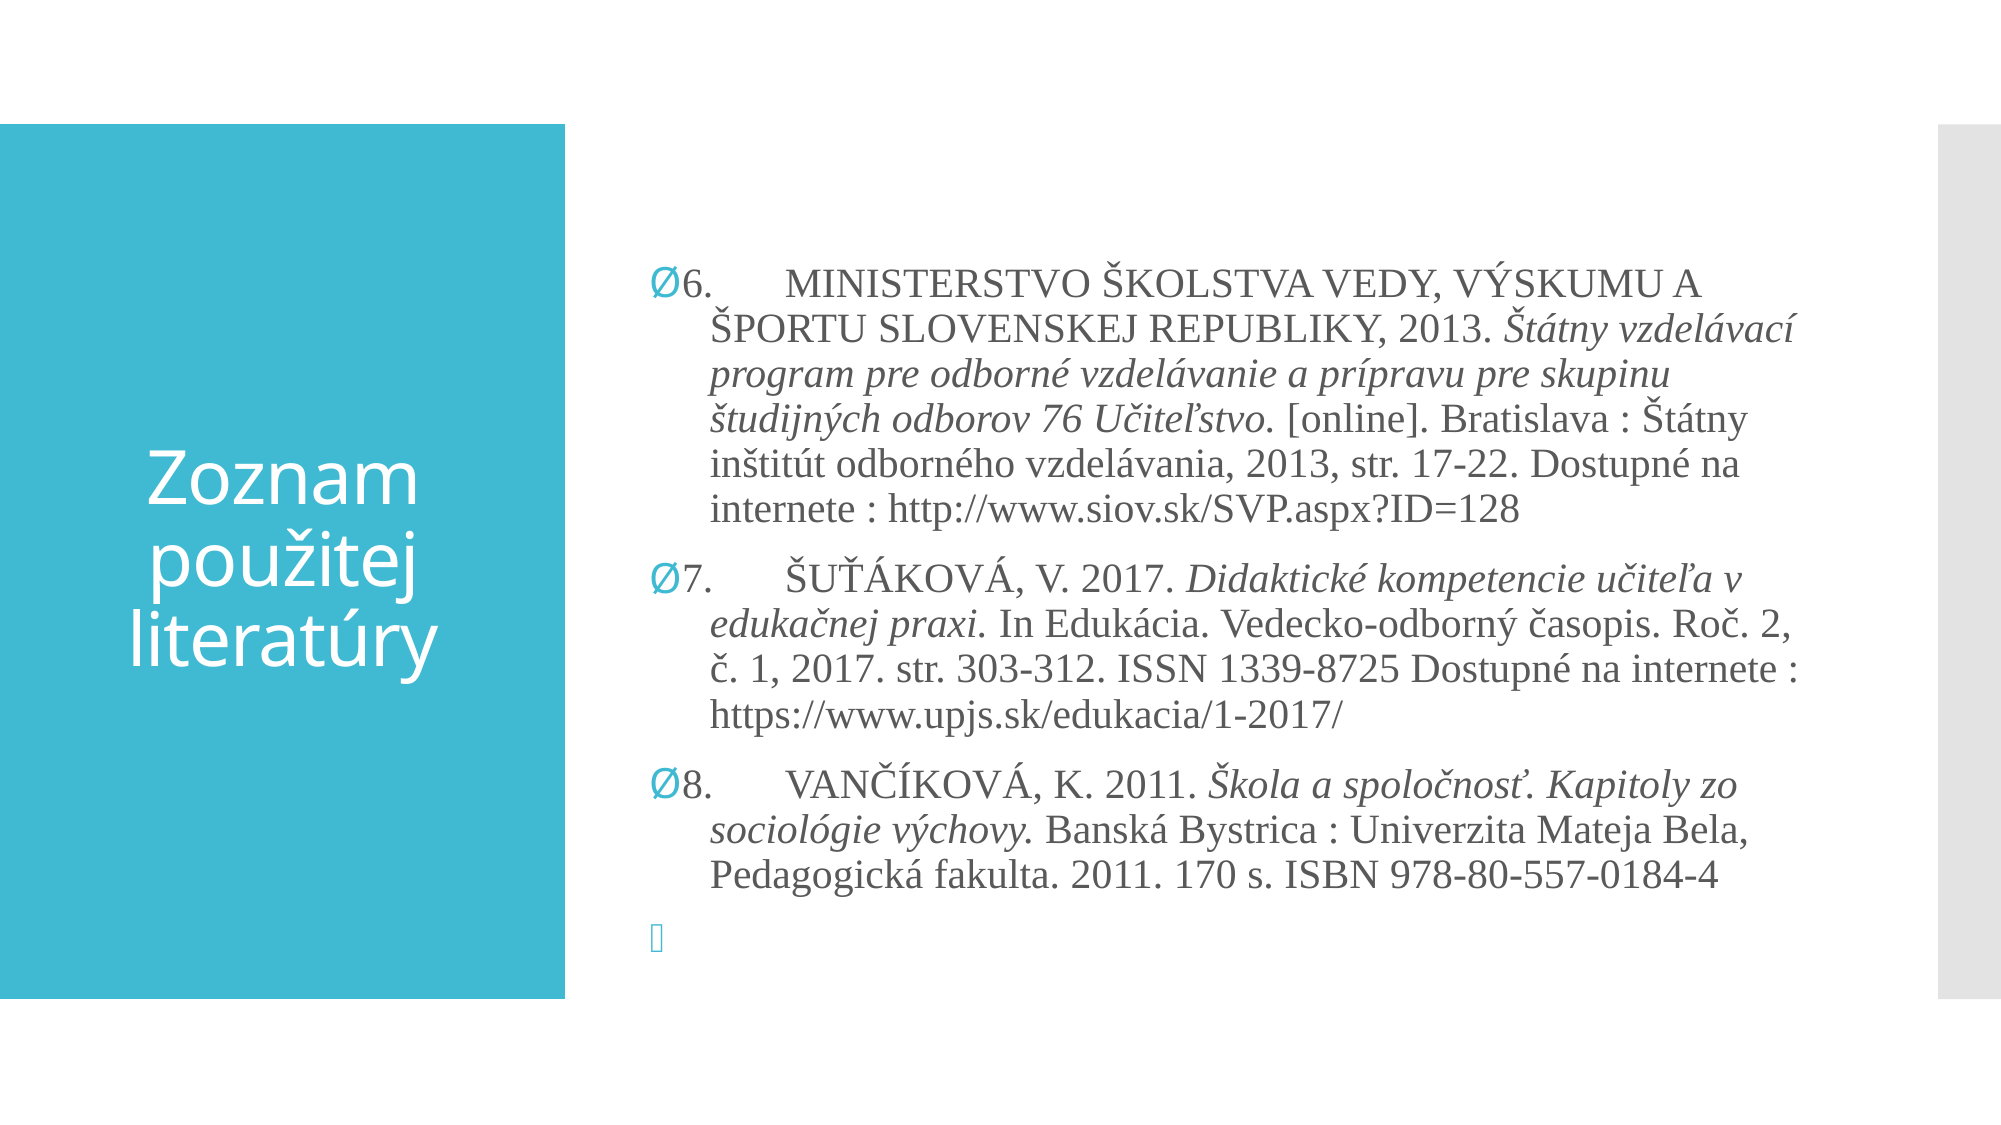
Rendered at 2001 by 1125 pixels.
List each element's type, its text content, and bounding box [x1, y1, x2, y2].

list 6. MINISTERSTVO ŠKOLSTVA VEDY, VÝSKUMU A ŠPORTU SLOVENSKEJ REPUBLIKY, 2013. Štátny vzdelávací program pre odborné vzdelávanie a prípravu pre skupinu študijných odborov 76 Učiteľstvo. [online]. Bratislava : Štátny inštitút odborného vzdelávania, 2013, str. 17-22. Dostupné na internete : http://www.siov.sk/SVP.aspx?ID=128 7. ŠUŤÁKOVÁ, V. 2017. Didaktické kompetencie učiteľa v edukačnej praxi. In Edukácia. Vedecko-odborný časopis. Roč. 2, č. 1, 2017. str. 303-312. ISSN 1339-8725 Dostupné na internete : https://www.upjs.sk/edukacia/1-2017/ 8. VANČÍKOVÁ, K. 2011. Škola a spoločnosť. Kapitoly zo sociológie výchovy. Banská Bystrica : Univerzita Mateja Bela, Pedagogická fakulta. 2011. 170 s. ISBN 978-80-557-0184-4 [634, 141, 1835, 1088]
title Zoznam použitej literatúry [41, 184, 526, 940]
